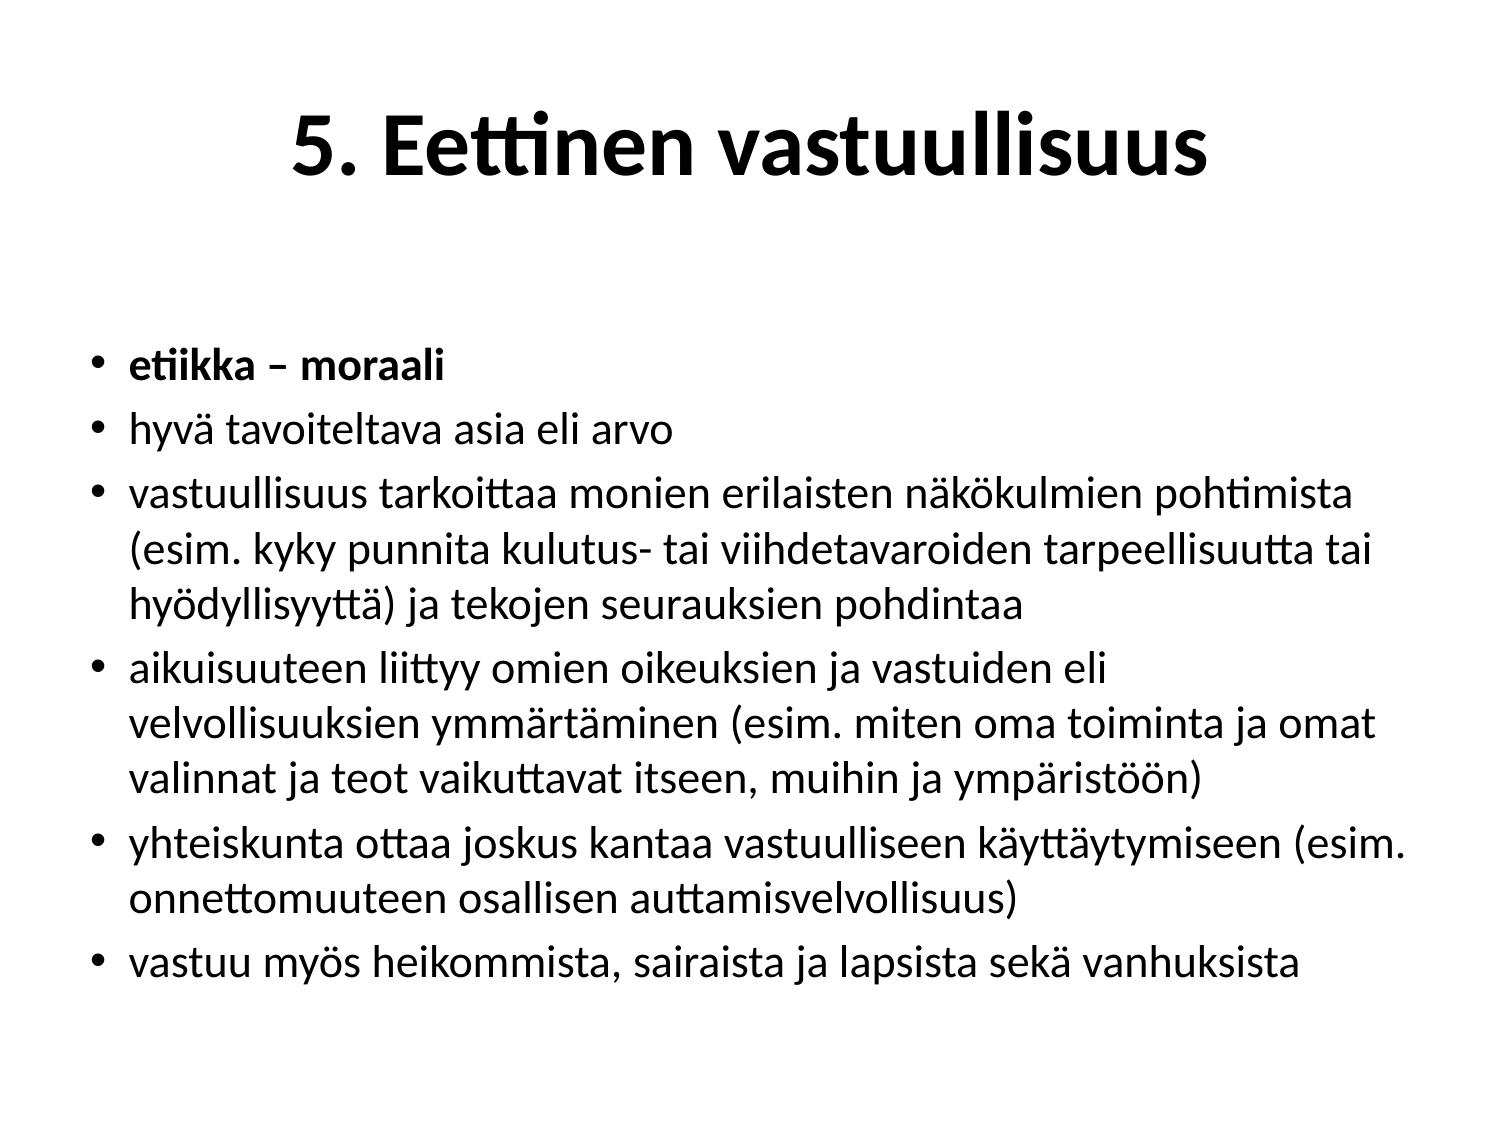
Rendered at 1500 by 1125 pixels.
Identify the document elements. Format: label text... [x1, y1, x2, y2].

list etiikka – moraali hyvä tavoiteltava asia eli arvo vastuullisuus tarkoittaa monien erilaisten näkökulmien pohtimista (esim. kyky punnita kulutus- tai viihdetavaroiden tarpeellisuutta tai hyödyllisyyttä) ja tekojen seurauksien pohdintaa aikuisuuteen liittyy omien oikeuksien ja vastuiden eli velvollisuuksien ymmärtäminen (esim. miten oma toiminta ja omat valinnat ja teot vaikuttavat itseen, muihin ja ympäristöön) yhteiskunta ottaa joskus kantaa vastuulliseen käyttäytymiseen (esim. onnettomuuteen osallisen auttamisvelvollisuus) vastuu myös heikommista, sairaista ja lapsista sekä vanhuksista [75, 262, 1425, 1005]
title 5. Eettinen vastuullisuus [75, 45, 1425, 233]
